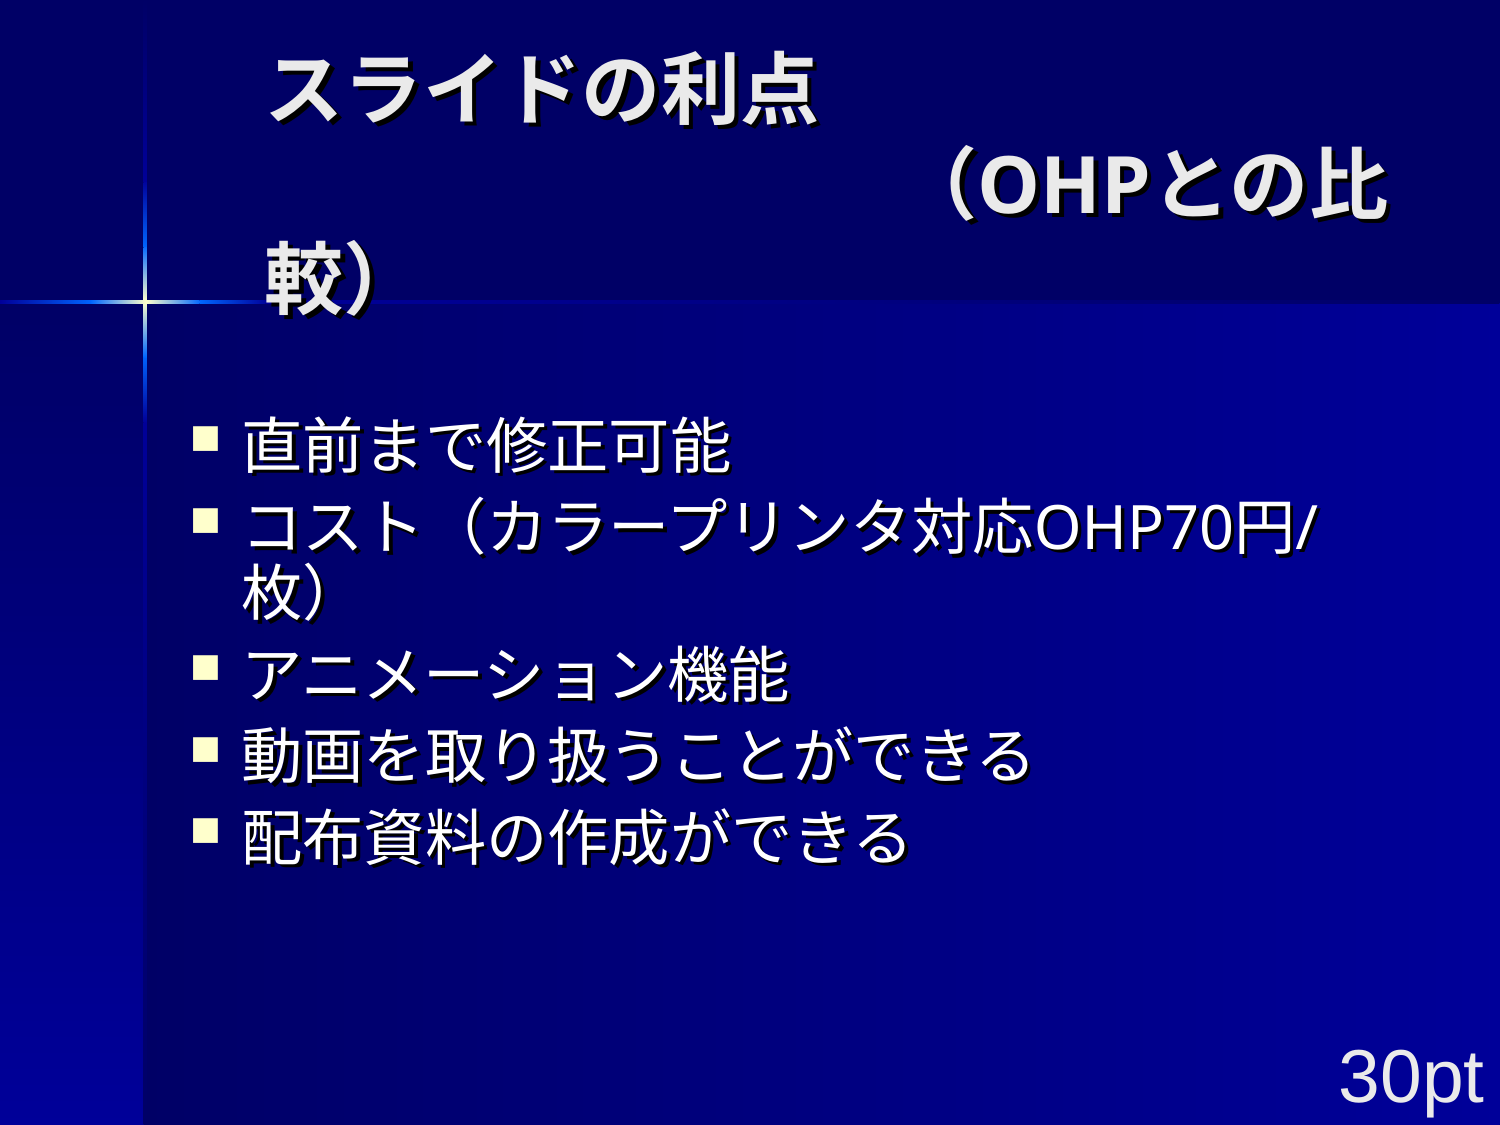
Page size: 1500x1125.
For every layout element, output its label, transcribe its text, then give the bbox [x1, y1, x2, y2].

text_box 30pt [1323, 1019, 1500, 1125]
list 直前まで修正可能 コスト（カラープリンタ対応OHP70円/枚） アニメーション機能 動画を取り扱うことができる 配布資料の作成ができる [174, 407, 1413, 882]
title スライドの利点 （OHPとの比較） [249, 31, 1412, 282]
